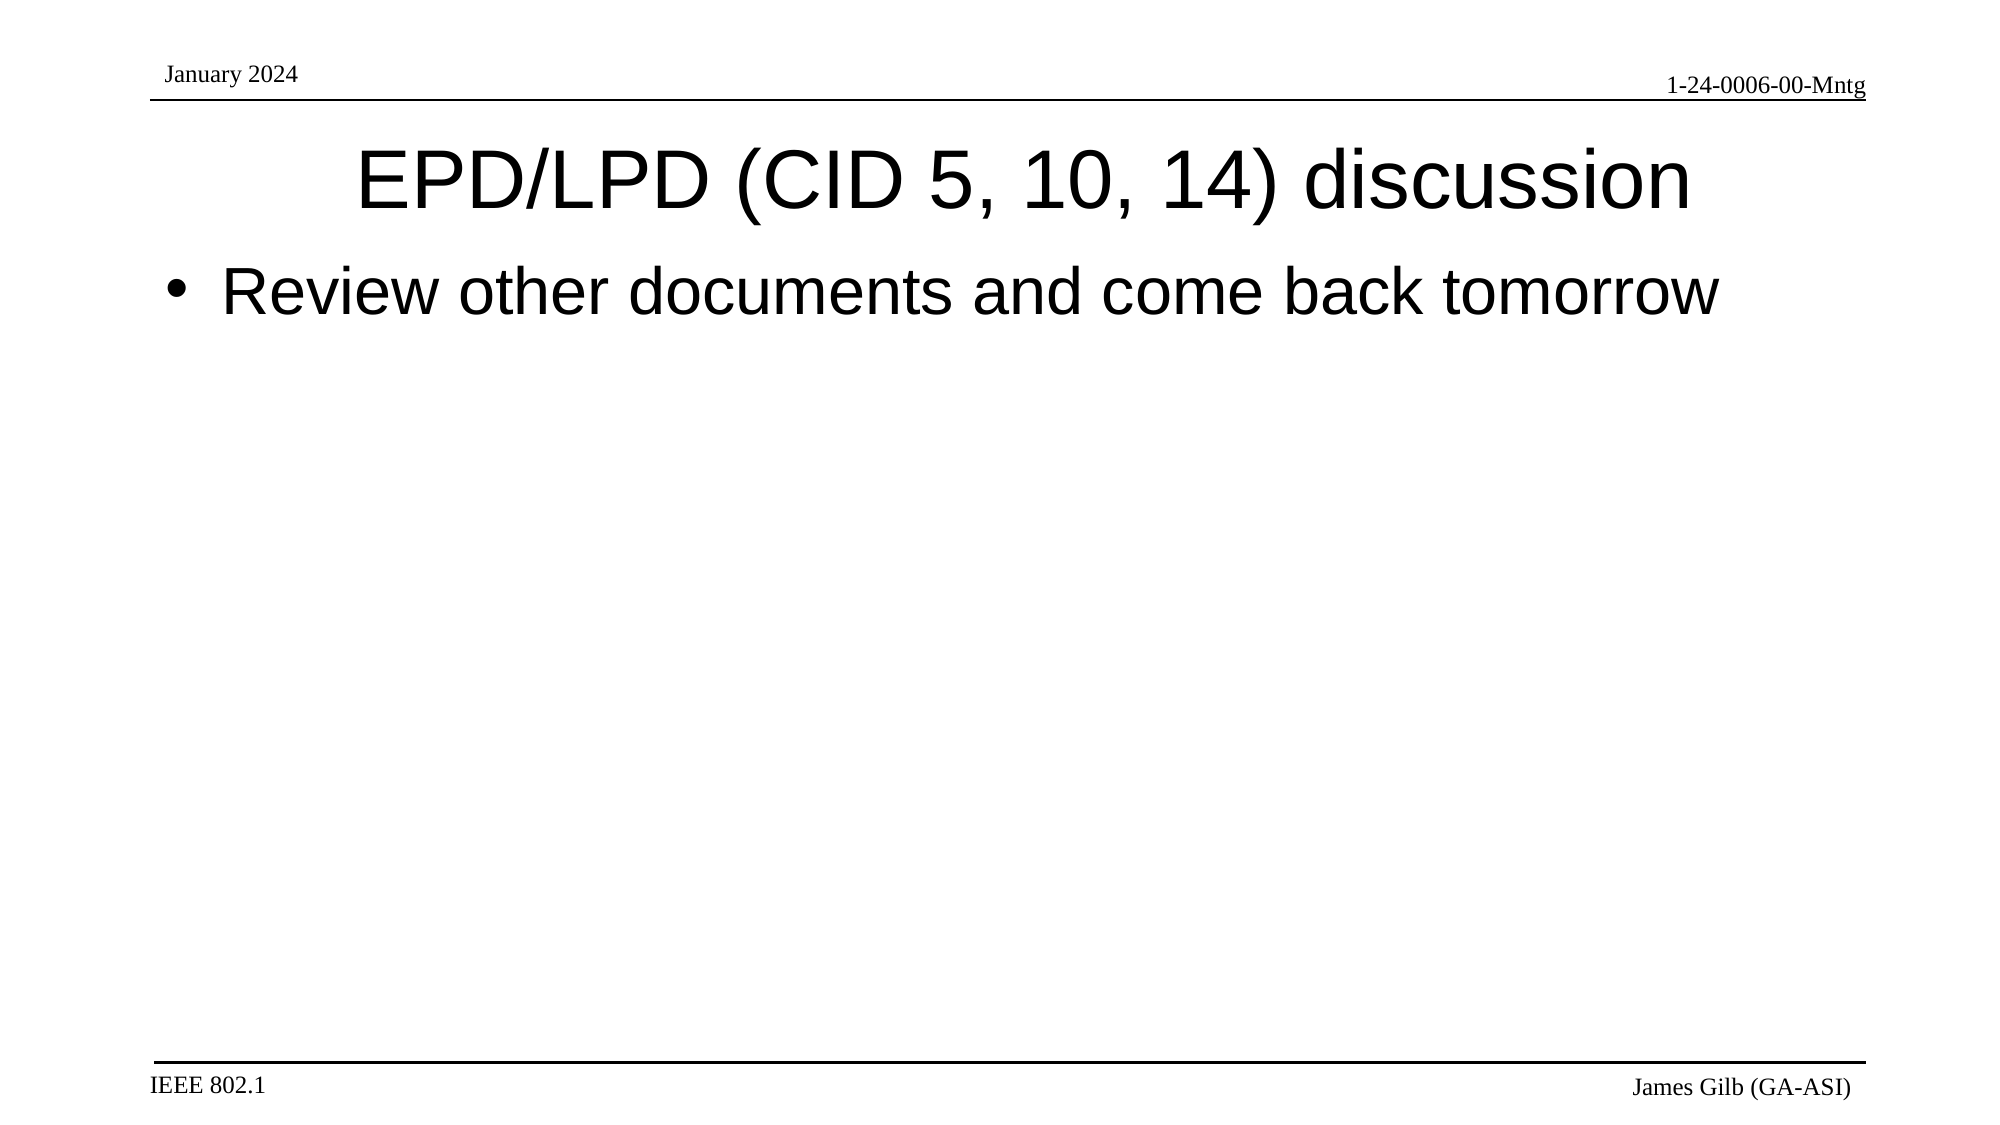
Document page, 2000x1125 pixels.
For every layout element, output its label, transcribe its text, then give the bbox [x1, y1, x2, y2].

list Review other documents and come back tomorrow [149, 239, 1900, 1051]
title EPD/LPD (CID 5, 10, 14) discussion [149, 112, 1900, 238]
